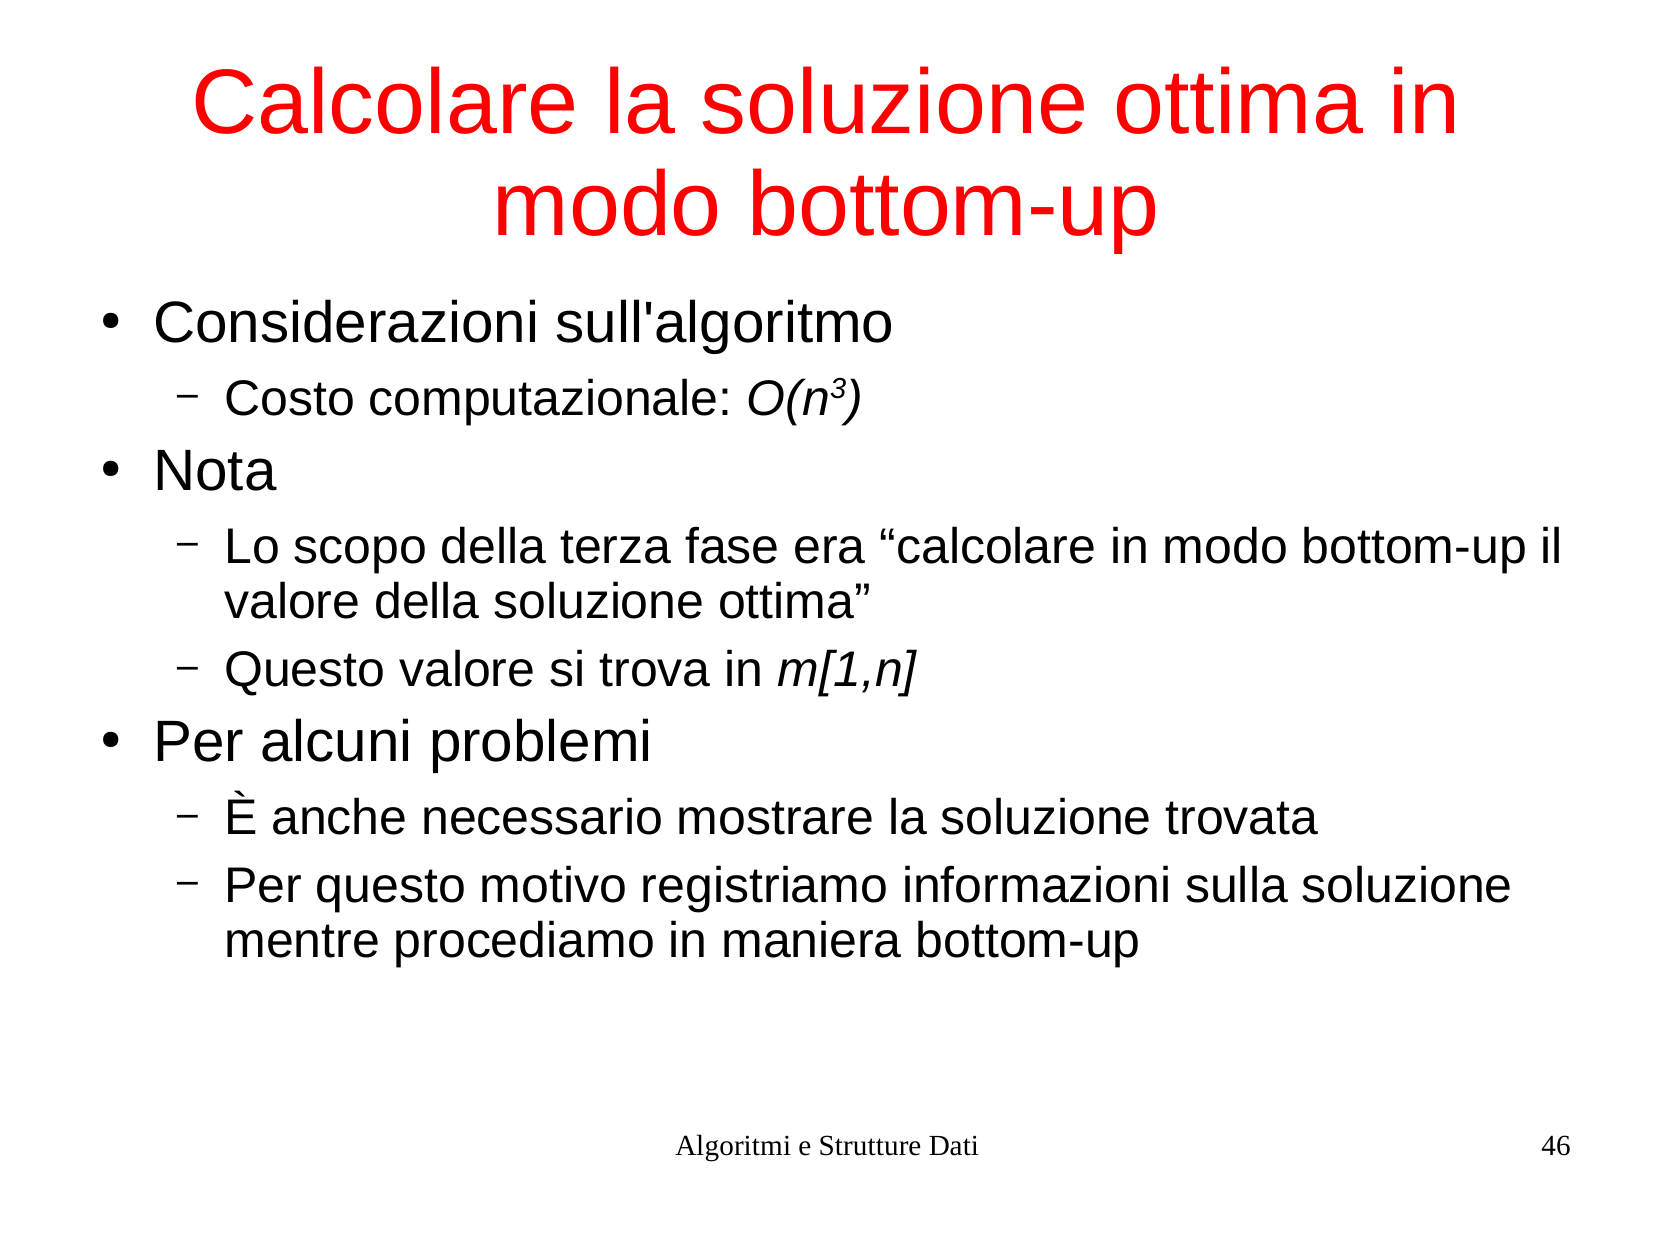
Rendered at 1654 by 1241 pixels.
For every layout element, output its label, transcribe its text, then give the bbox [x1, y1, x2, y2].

list Considerazioni sull'algoritmo Costo computazionale: O(n3) Nota Lo scopo della terza fase era “calcolare in modo bottom-up il valore della soluzione ottima” Questo valore si trova in m[1,n] Per alcuni problemi È anche necessario mostrare la soluzione trovata Per questo motivo registriamo informazioni sulla soluzione mentre procediamo in maniera bottom-up [82, 290, 1571, 1109]
title Calcolare la soluzione ottima in modo bottom-up [82, 49, 1571, 257]
